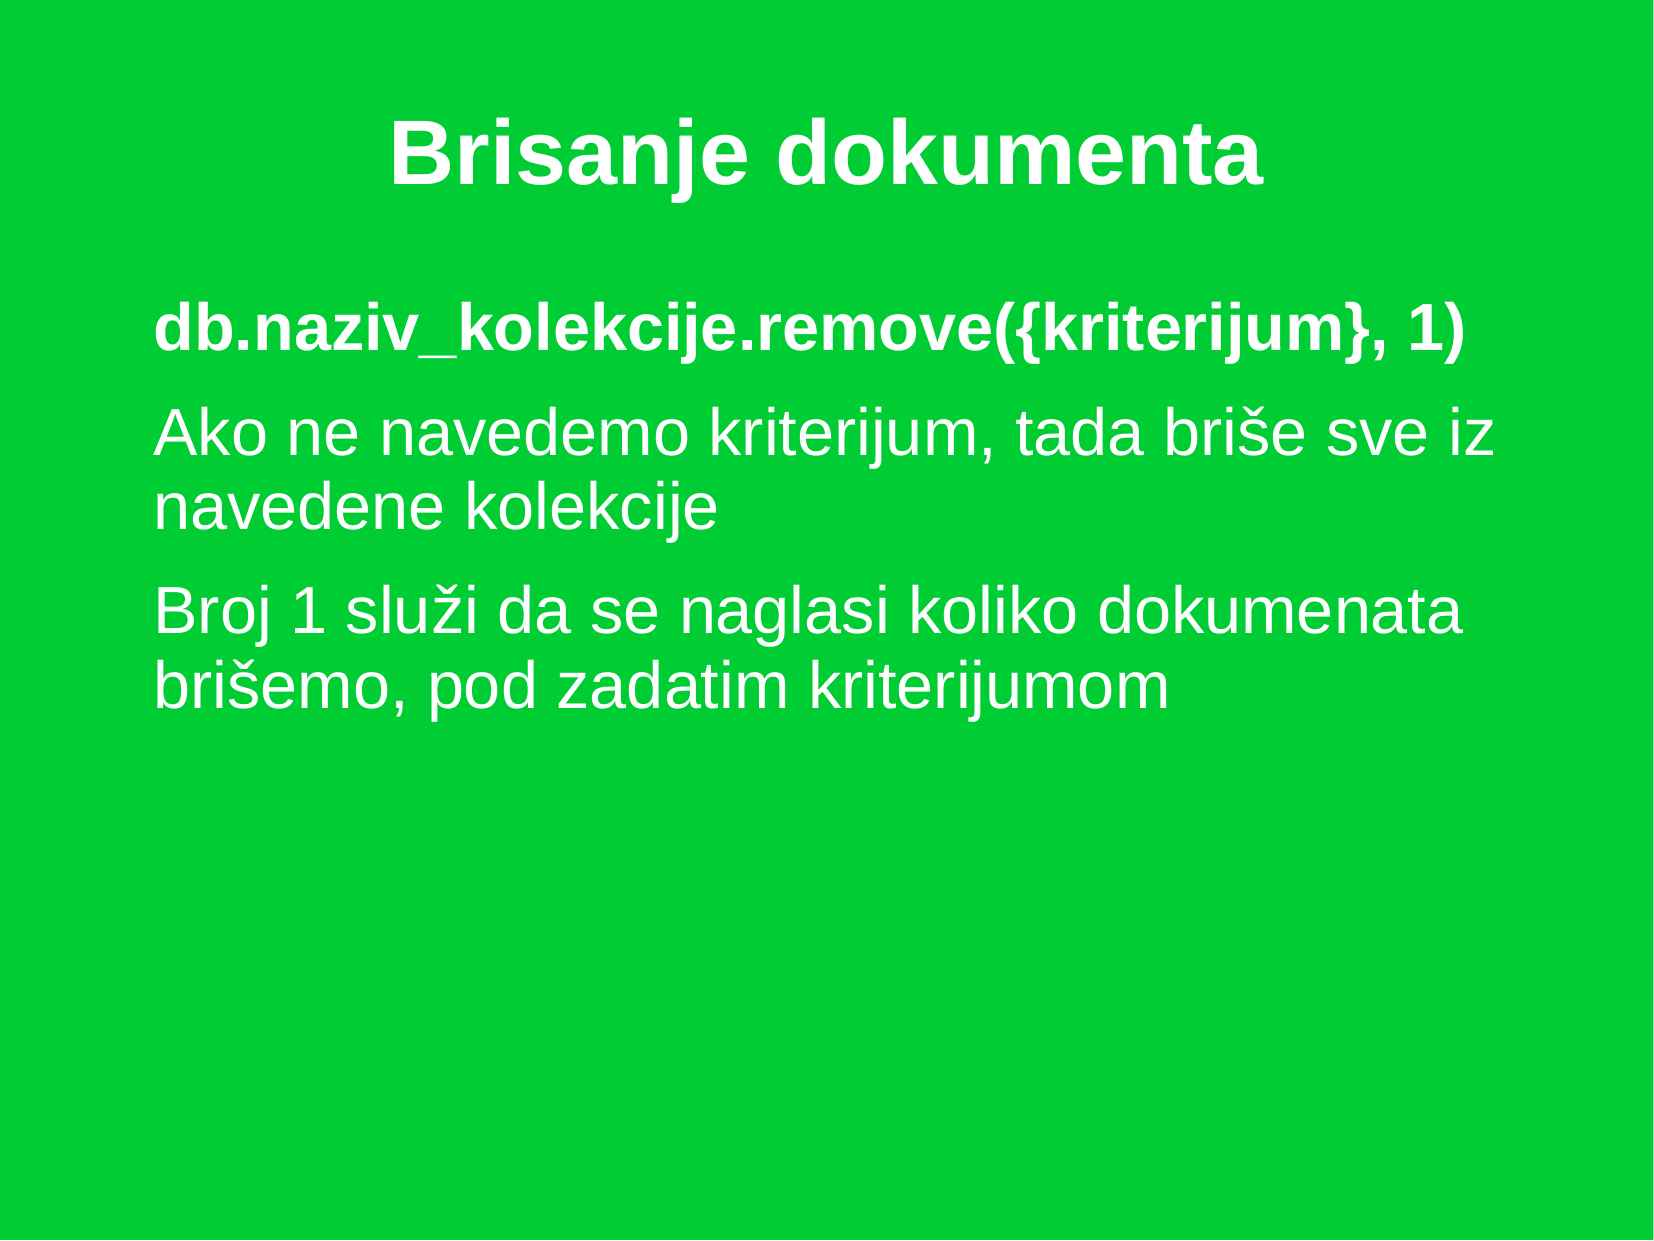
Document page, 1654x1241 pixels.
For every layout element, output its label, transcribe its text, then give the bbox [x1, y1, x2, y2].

title Brisanje dokumenta [82, 49, 1571, 257]
list db.naziv_kolekcije.remove({kriterijum}, 1) Ako ne navedemo kriterijum, tada briše sve iz navedene kolekcije Broj 1 služi da se naglasi koliko dokumenata brišemo, pod zadatim kriterijumom [82, 290, 1571, 1010]
